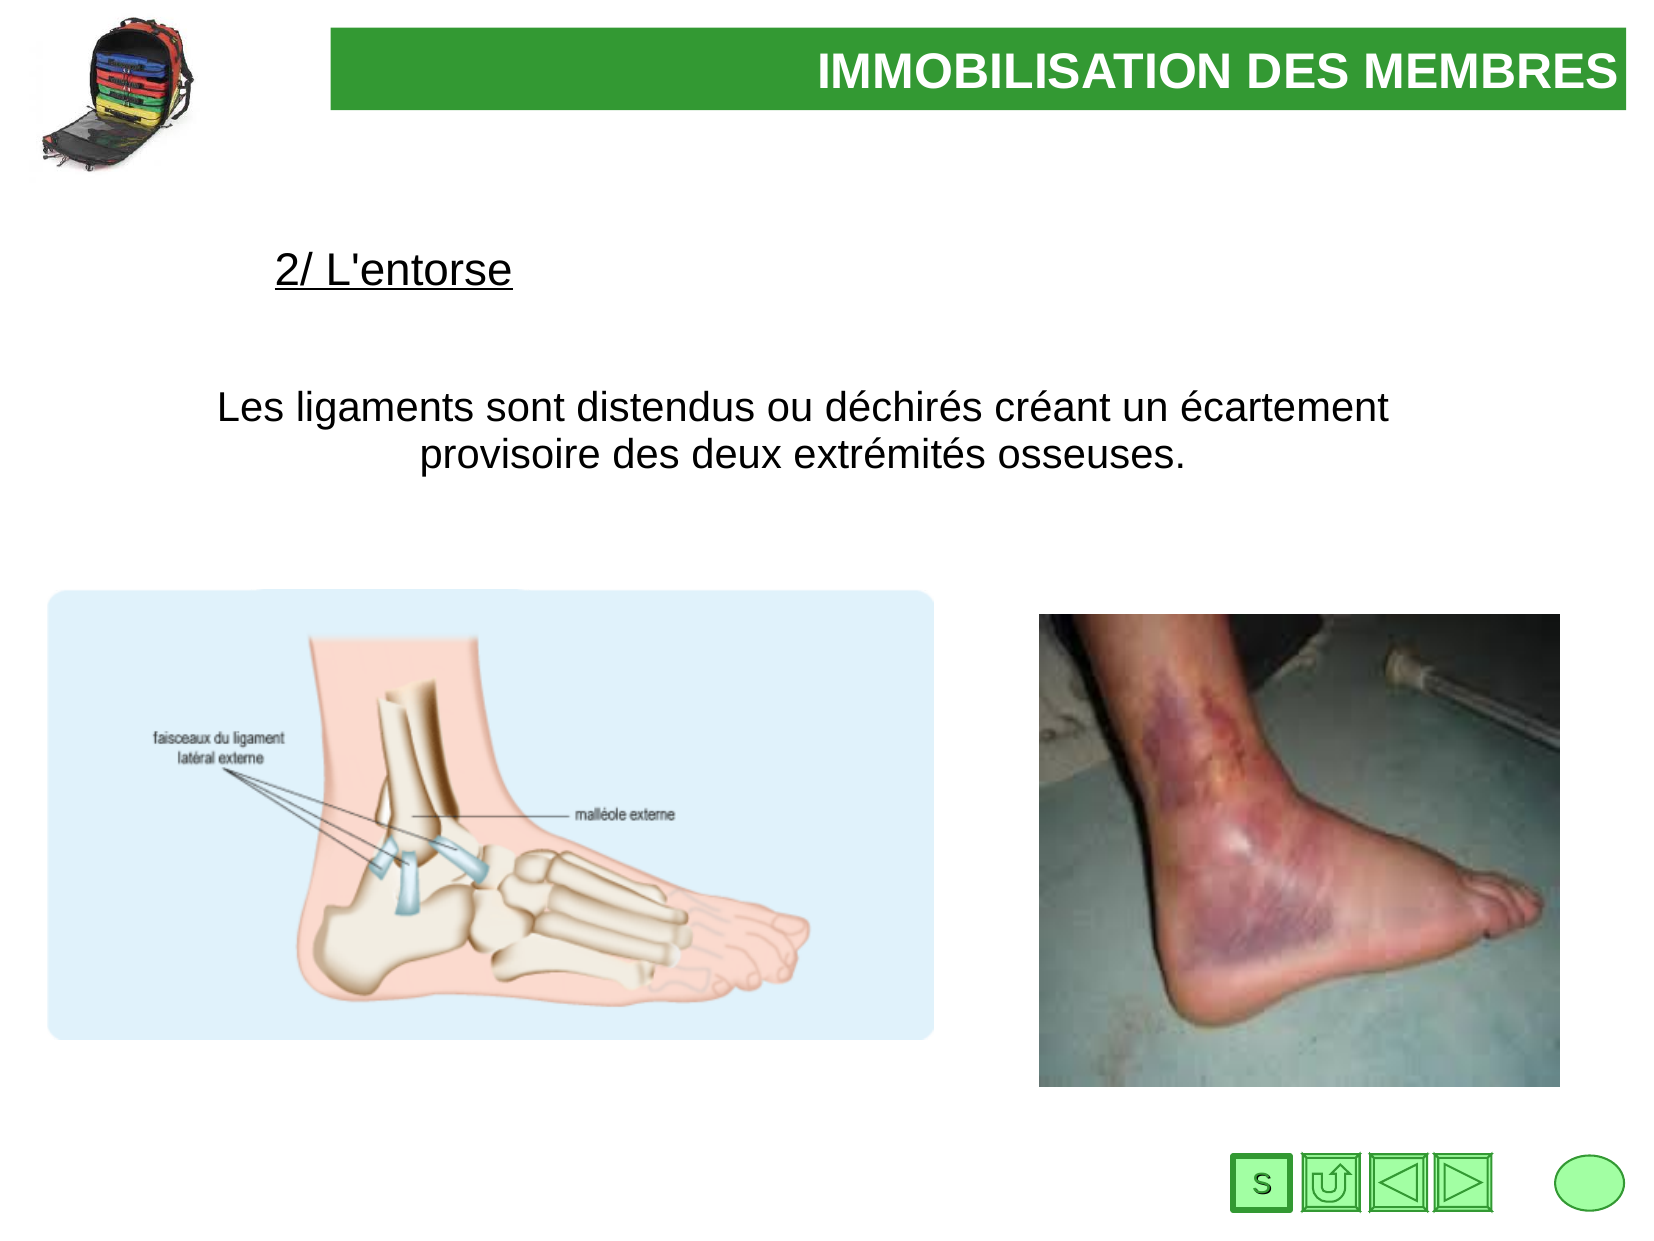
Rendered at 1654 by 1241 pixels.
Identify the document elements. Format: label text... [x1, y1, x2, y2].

picture [1039, 614, 1560, 1087]
text_box 2/ L'entorse [259, 236, 1075, 303]
picture [47, 589, 934, 1040]
title IMMOBILISATION DES MEMBRES [332, 35, 1619, 107]
picture [29, 5, 201, 183]
text_box [1555, 1155, 1625, 1211]
text_box Les ligaments sont distendus ou déchirés créant un écartement provisoire des deux extrémités osseuses. [200, 376, 1406, 485]
